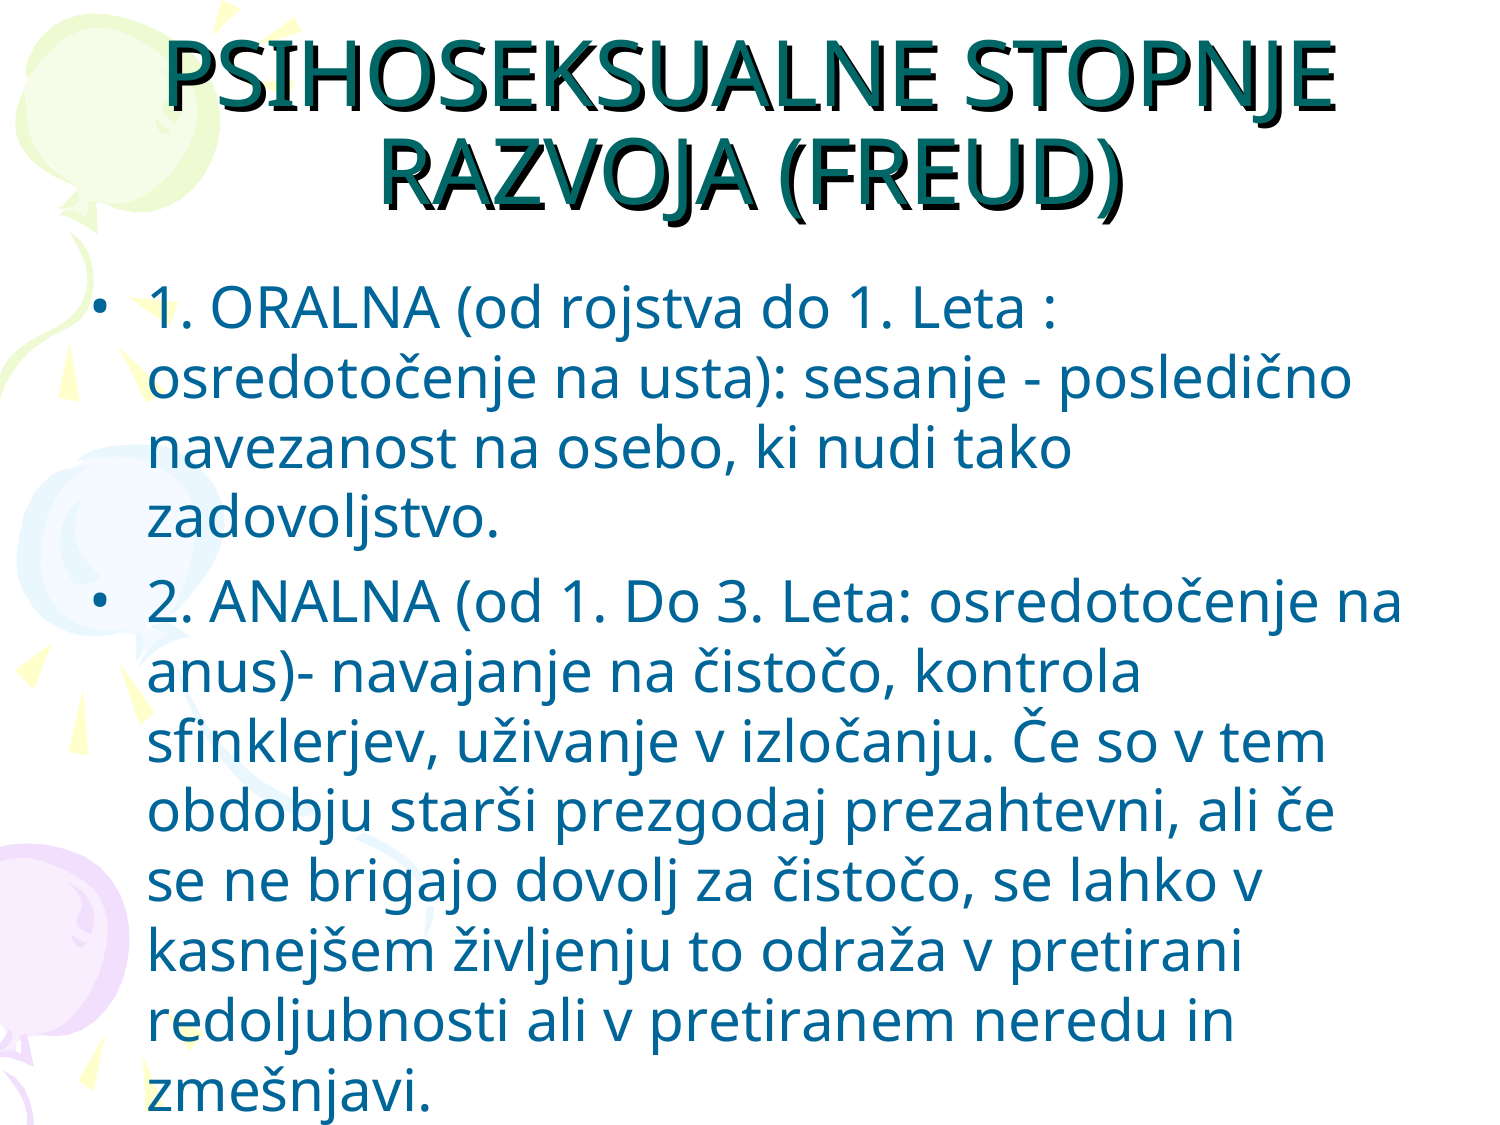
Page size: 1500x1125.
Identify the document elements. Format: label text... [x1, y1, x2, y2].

title PSIHOSEKSUALNE STOPNJE RAZVOJA (FREUD) [72, 16, 1426, 233]
list 1. ORALNA (od rojstva do 1. Leta : osredotočenje na usta): sesanje - posledično navezanost na osebo, ki nudi tako zadovoljstvo. 2. ANALNA (od 1. Do 3. Leta: osredotočenje na anus)- navajanje na čistočo, kontrola sfinklerjev, uživanje v izločanju. Če so v tem obdobju starši prezgodaj prezahtevni, ali če se ne brigajo dovolj za čistočo, se lahko v kasnejšem življenju to odraža v pretirani redoljubnosti ali v pretiranem neredu in zmešnjavi. [75, 262, 1426, 994]
